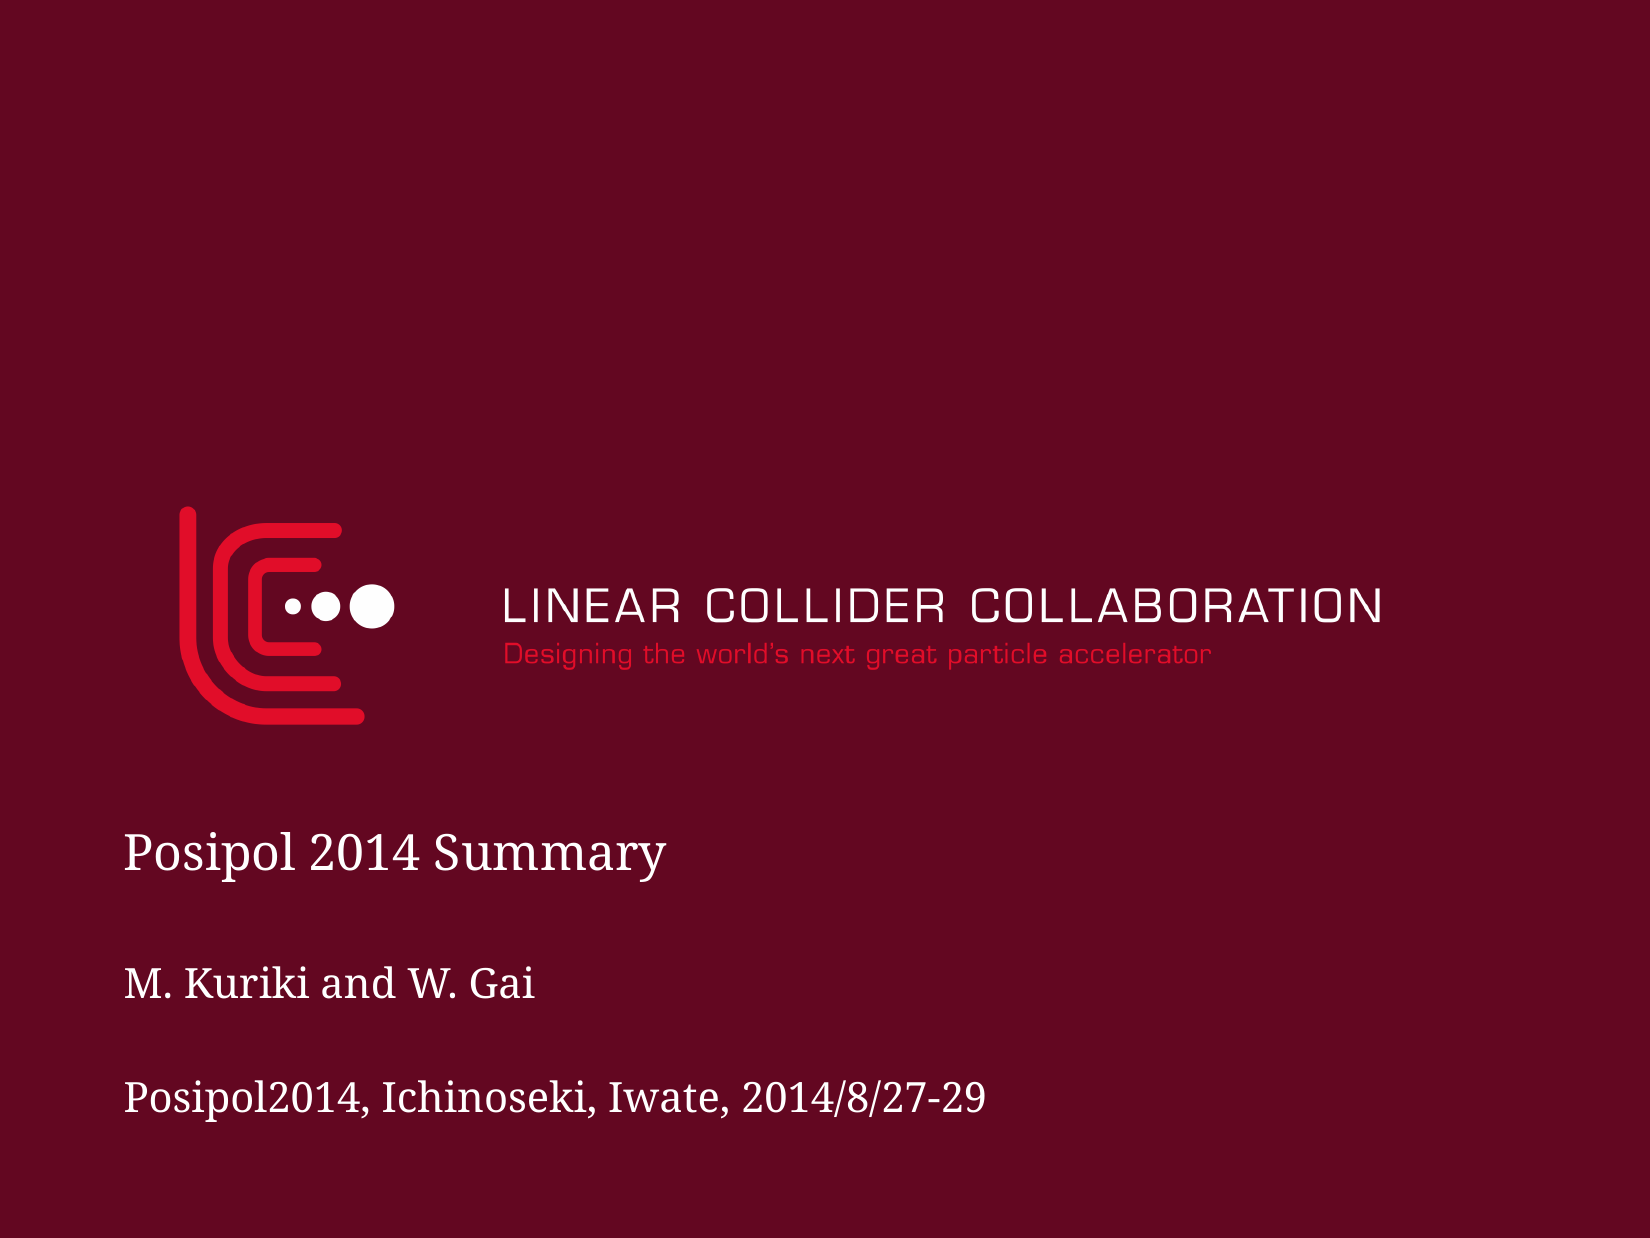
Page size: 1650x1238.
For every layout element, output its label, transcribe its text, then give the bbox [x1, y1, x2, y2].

text_box Posipol 2014 Summary M. Kuriki and W. Gai Posipol2014, Ichinoseki, Iwate, 2014/8/27-29 [108, 809, 893, 1071]
picture [0, 0, 1650, 1238]
